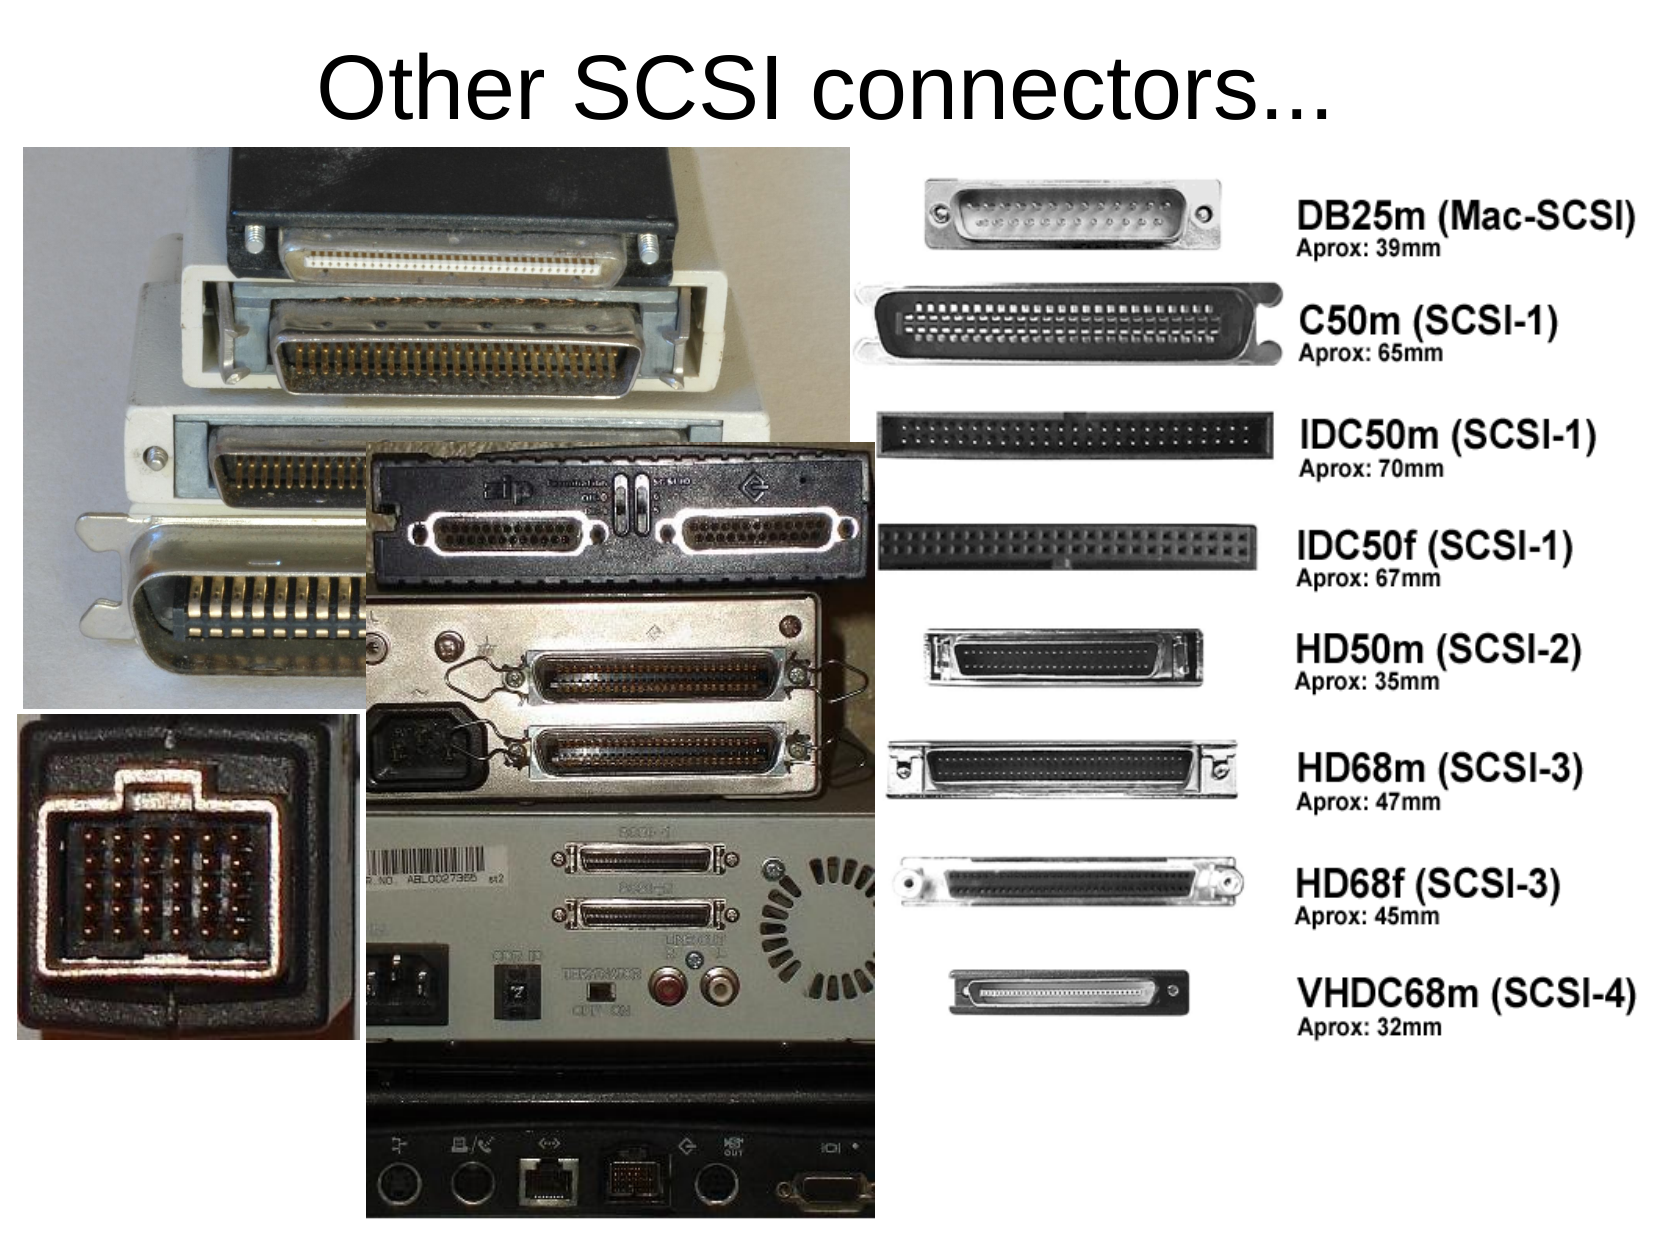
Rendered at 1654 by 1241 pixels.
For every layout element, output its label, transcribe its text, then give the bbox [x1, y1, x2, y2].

title Other SCSI connectors... [82, 36, 1571, 139]
picture [17, 714, 360, 1040]
picture [23, 147, 1654, 1220]
